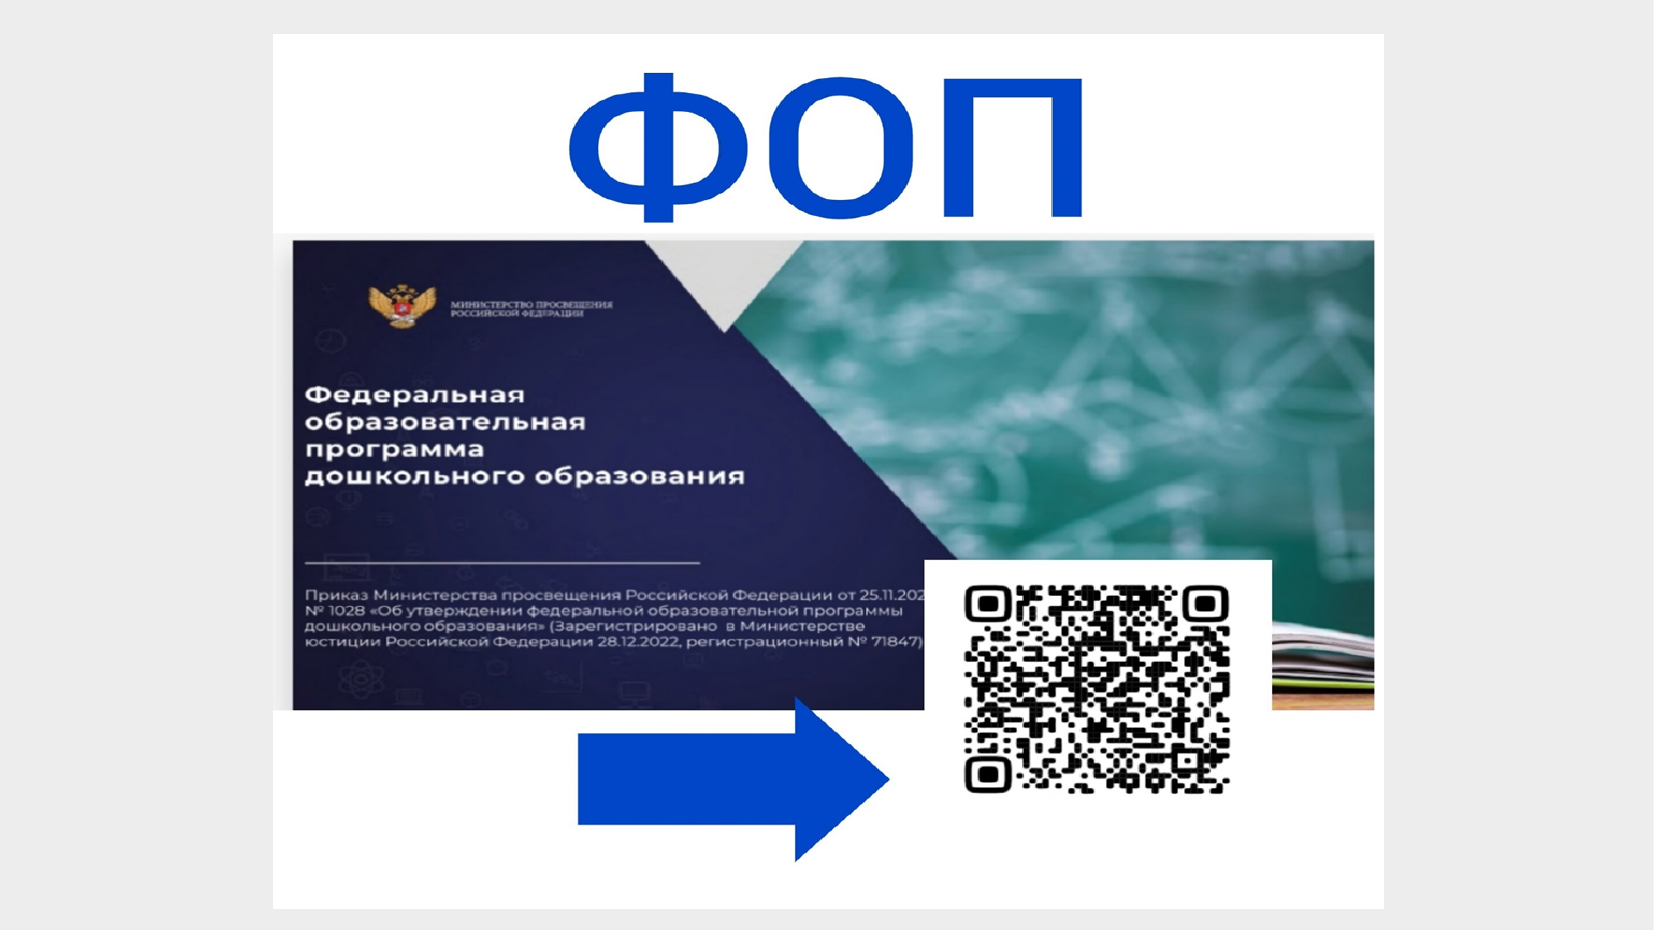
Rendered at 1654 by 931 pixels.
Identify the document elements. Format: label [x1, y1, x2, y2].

picture [273, 34, 1384, 909]
